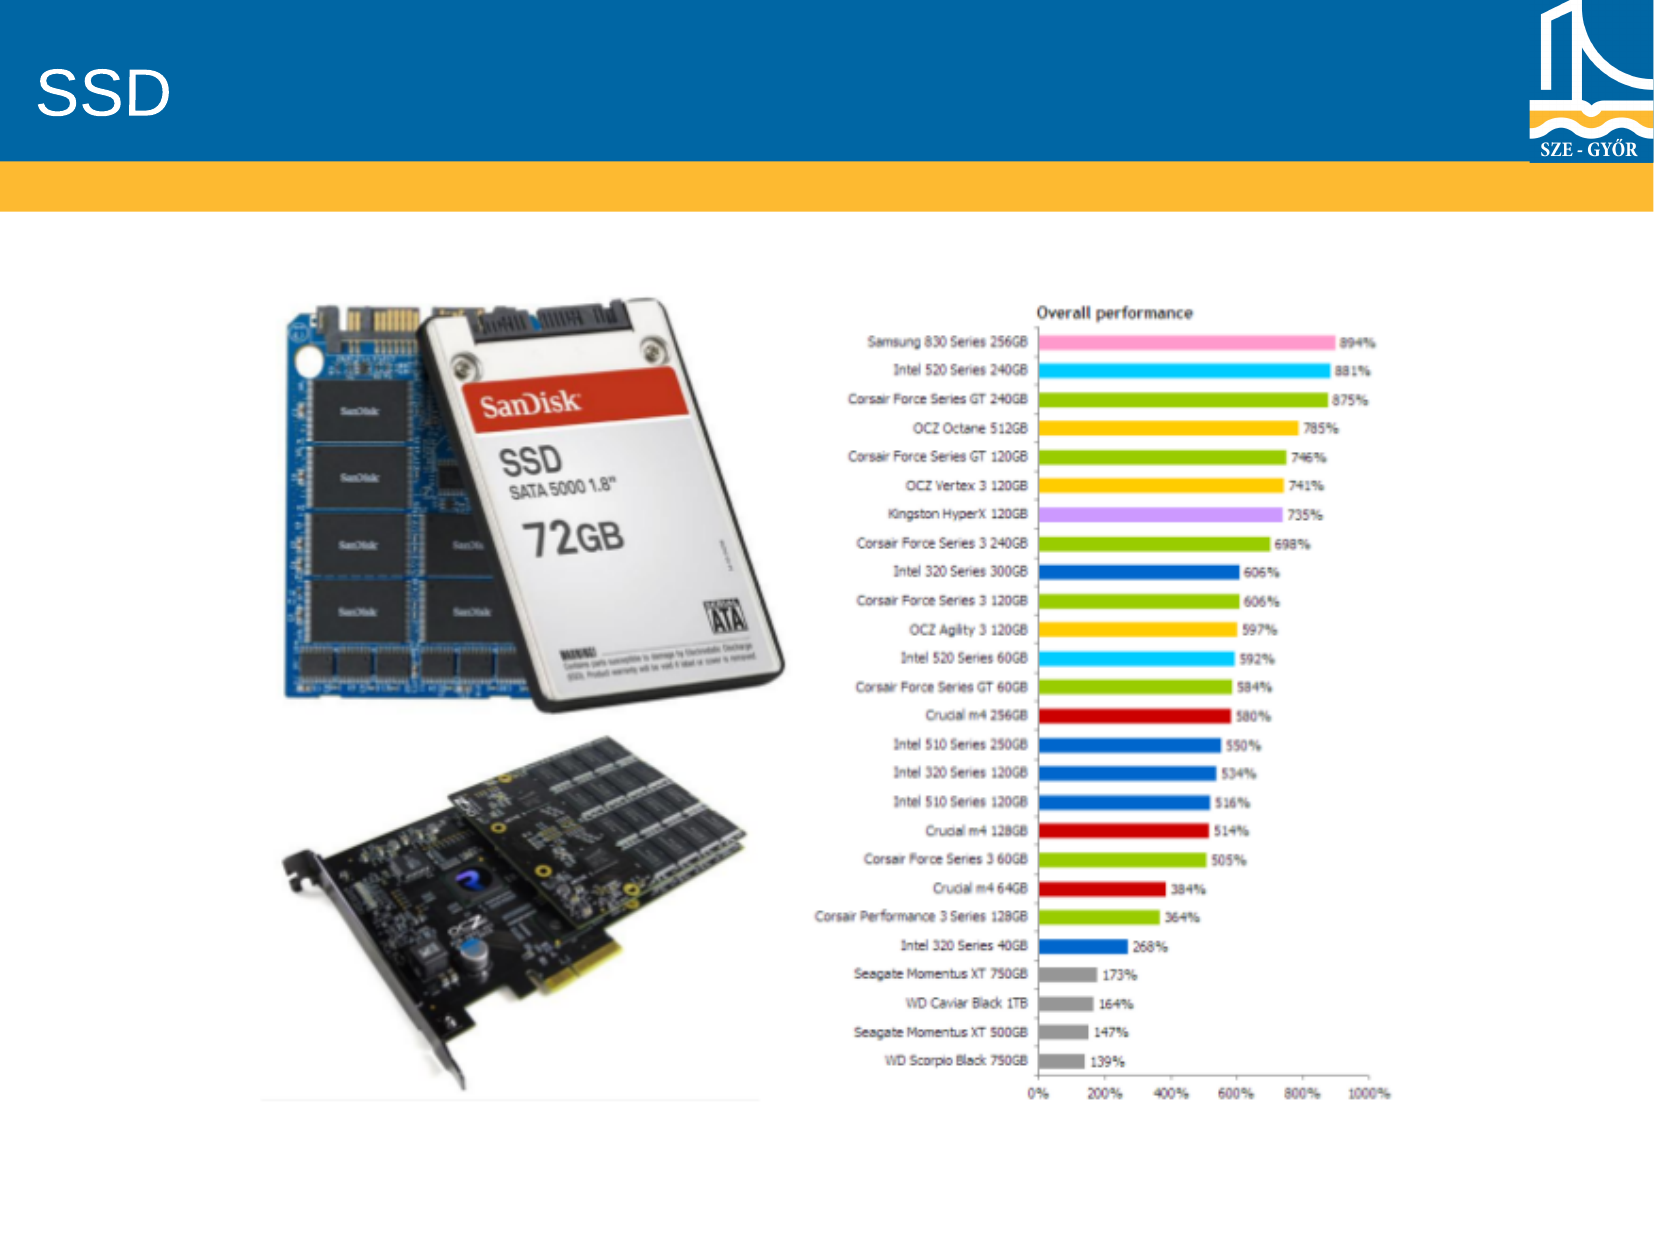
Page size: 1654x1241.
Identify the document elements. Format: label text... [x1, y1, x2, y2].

picture [1529, 0, 1654, 163]
picture [248, 236, 1432, 1111]
text_box SSD [34, 48, 1524, 144]
